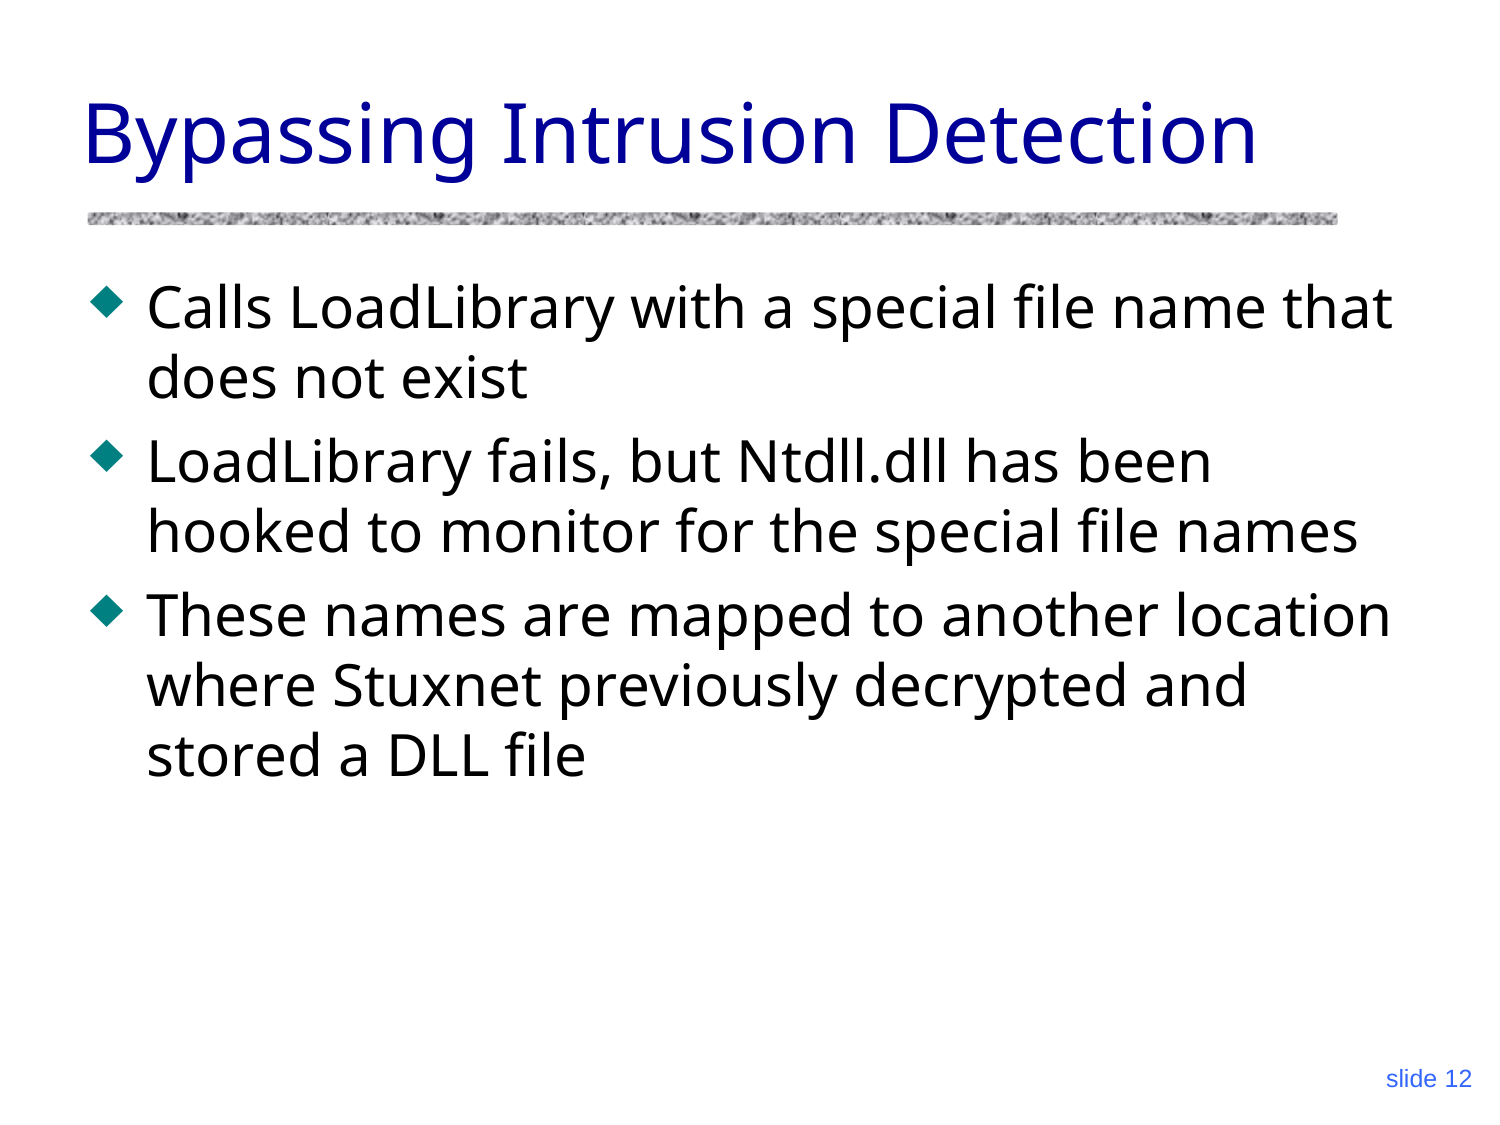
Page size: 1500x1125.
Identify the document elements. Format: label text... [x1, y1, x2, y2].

picture [87, 212, 1338, 226]
text_box slide <number> [1174, 1025, 1488, 1101]
title Bypassing Intrusion Detection [66, 37, 1342, 188]
list Calls LoadLibrary with a special file name that does not exist LoadLibrary fails, but Ntdll.dll has been hooked to monitor for the special file names These names are mapped to another location where Stuxnet previously decrypted and stored a DLL file [74, 262, 1417, 900]
